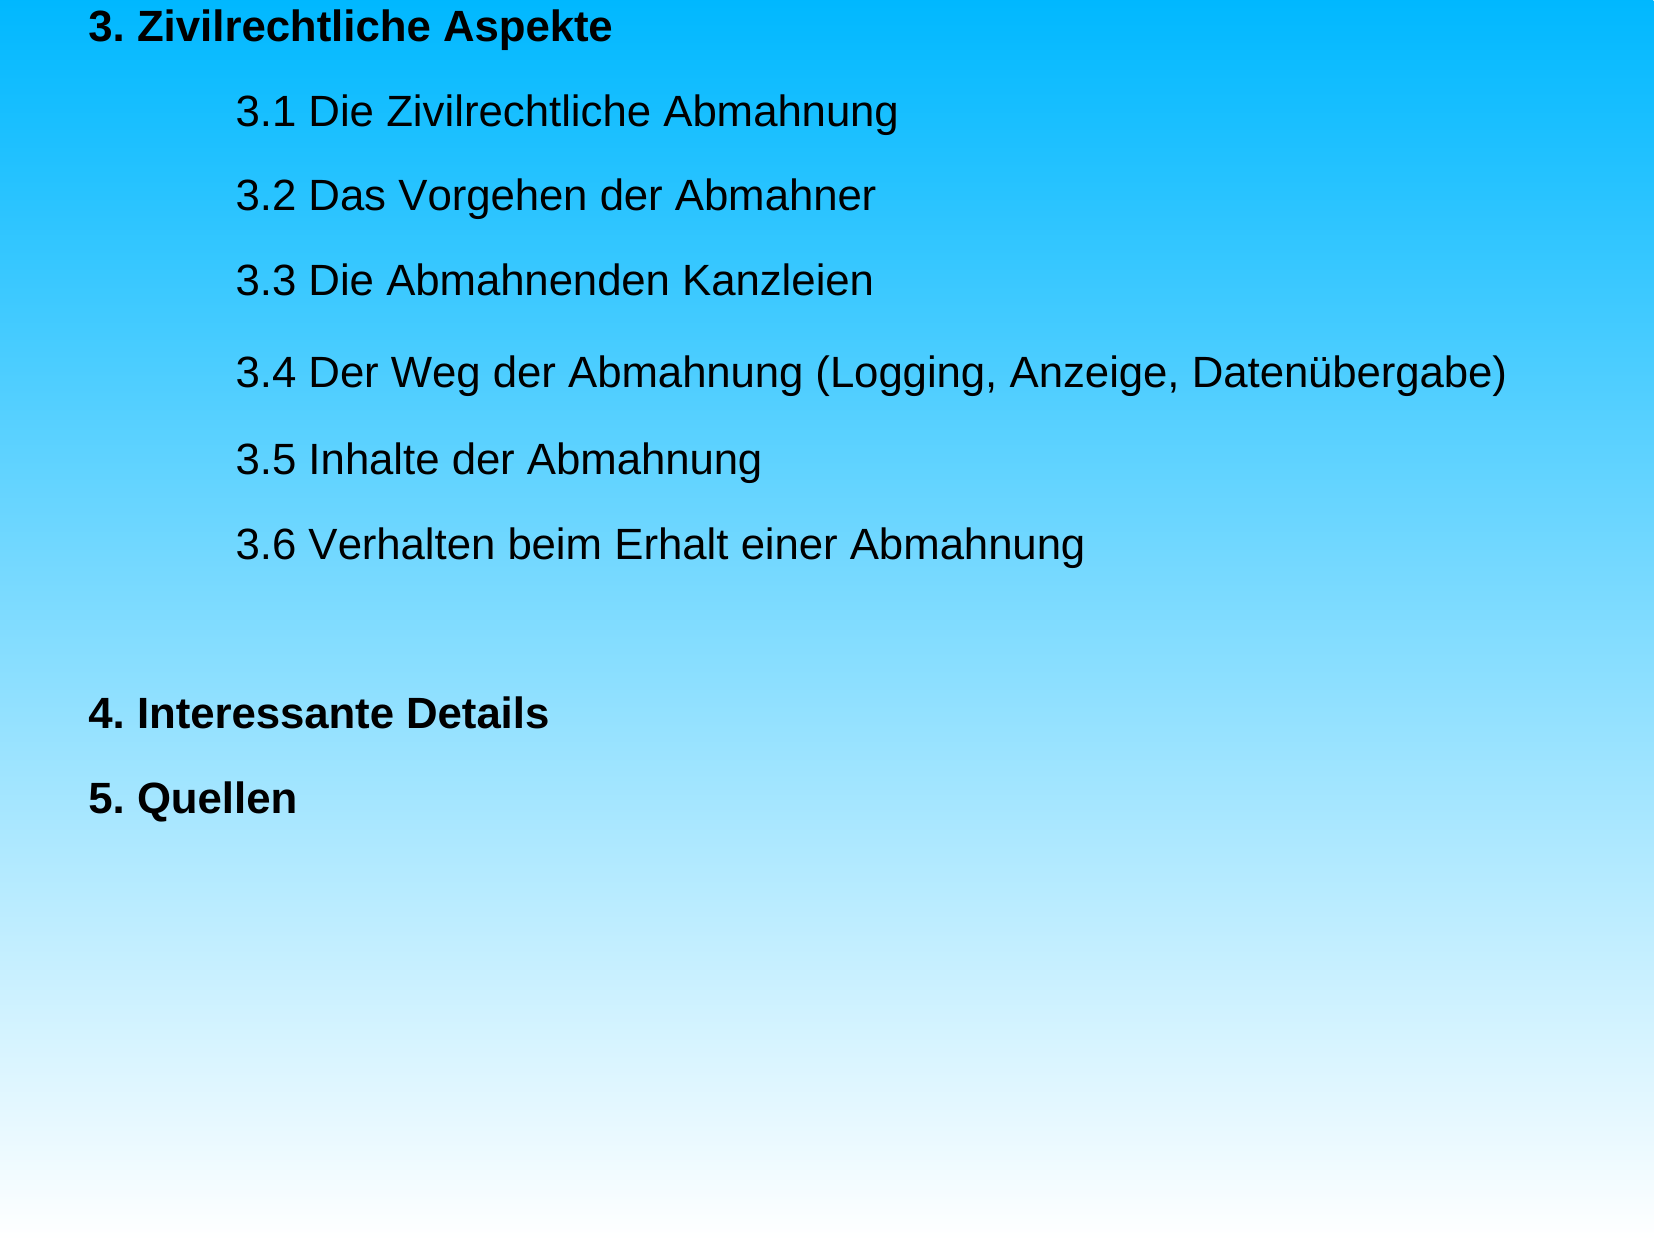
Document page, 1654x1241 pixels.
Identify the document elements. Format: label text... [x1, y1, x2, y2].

text_box 3. Zivilrechtliche Aspekte 3.1 Die Zivilrechtliche Abmahnung 3.2 Das Vorgehen der Abmahner 3.3 Die Abmahnenden Kanzleien 3.4 Der Weg der Abmahnung (Logging, Anzeige, Datenübergabe)‏ 3.5 Inhalte der Abmahnung 3.6 Verhalten beim Erhalt einer Abmahnung 4. Interessante Details 5. Quellen [0, 0, 1654, 1241]
